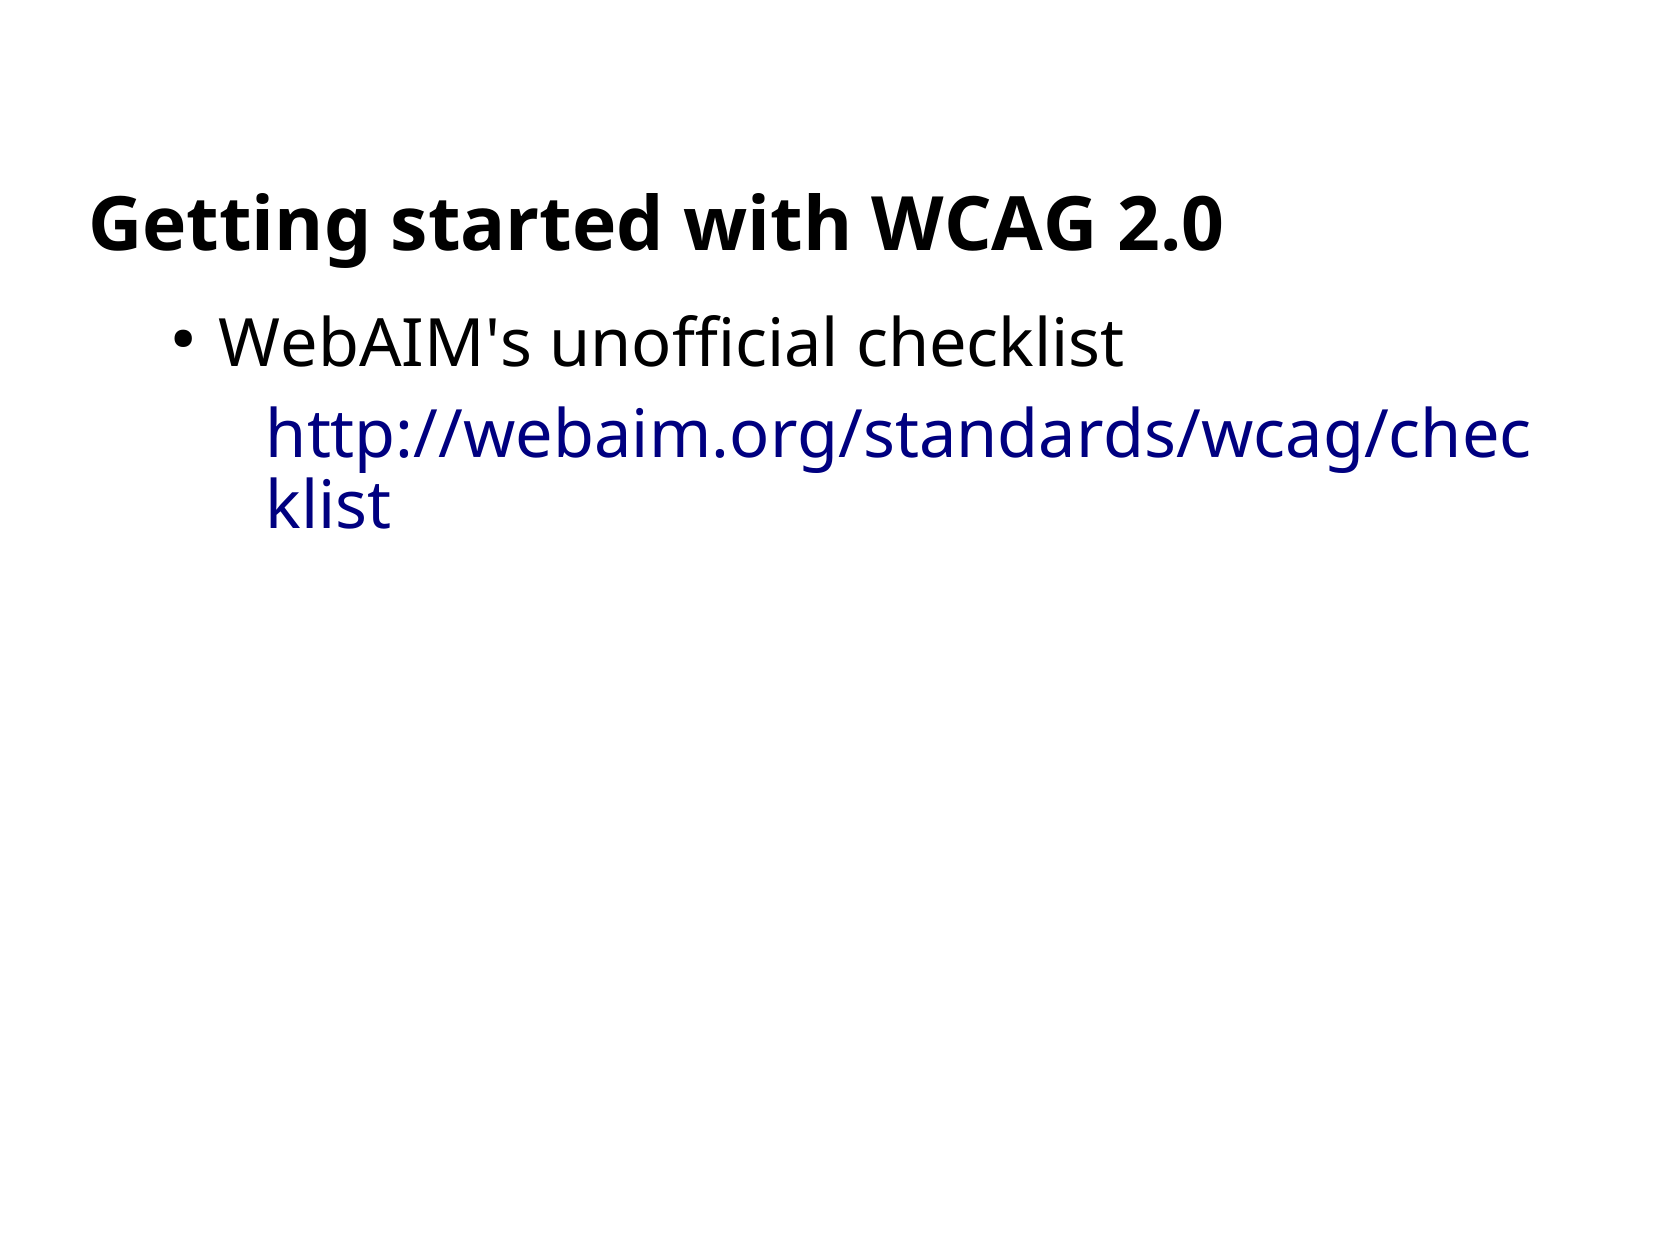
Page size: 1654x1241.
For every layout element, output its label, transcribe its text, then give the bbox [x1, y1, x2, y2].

list WebAIM's unofficial checklist http://webaim.org/standards/wcag/checklist [88, 295, 1565, 1137]
title Getting started with WCAG 2.0 [88, 176, 1565, 267]
